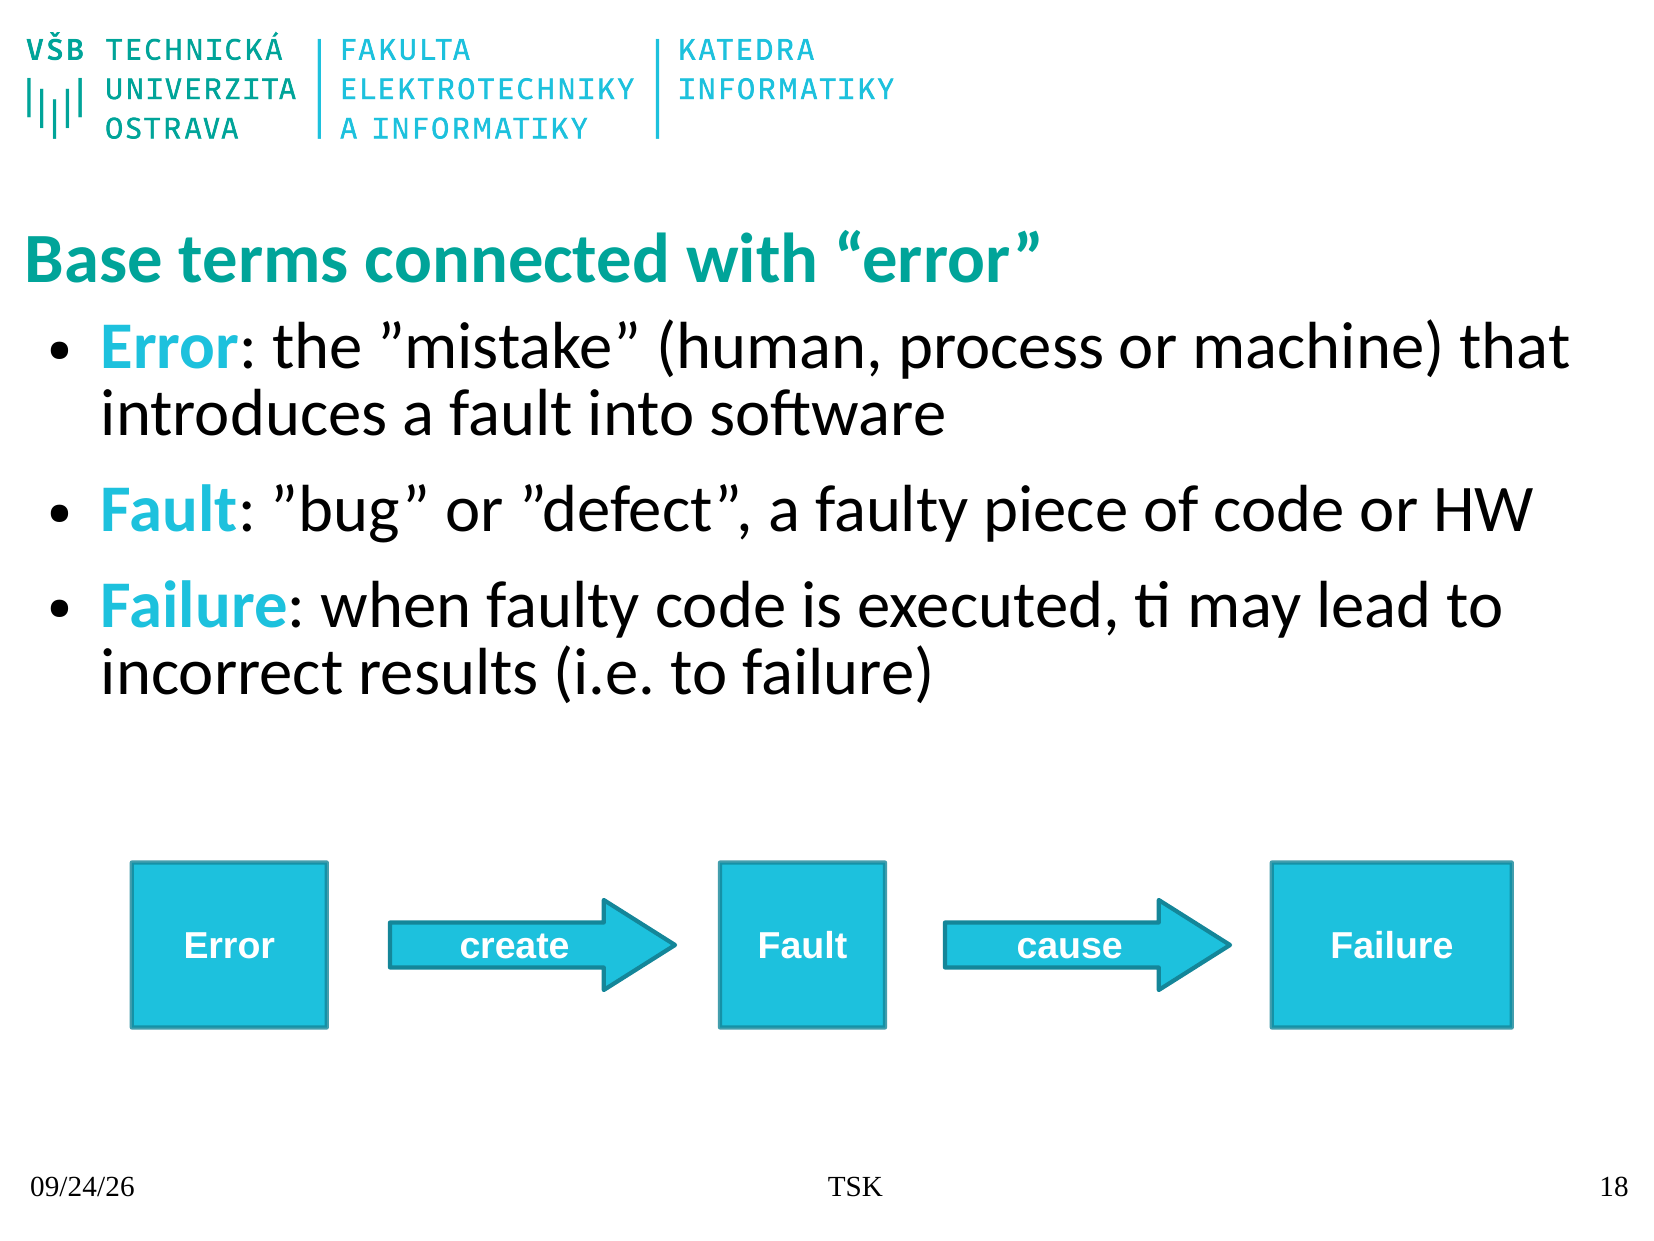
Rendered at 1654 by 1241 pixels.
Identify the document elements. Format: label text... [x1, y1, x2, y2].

text_box Error [131, 862, 327, 1028]
text_box cause [945, 900, 1231, 991]
list Error: the ”mistake” (human, process or machine) that introduces a fault into software Fault: ”bug” or ”defect”, a faulty piece of code or HW Failure: when faulty code is executed, ti may lead to incorrect results (i.e. to failure) [30, 318, 1629, 796]
text_box create [390, 900, 676, 991]
picture [26, 31, 894, 139]
title Base terms connected with “error” [24, 169, 1629, 300]
text_box Fault [720, 862, 886, 1028]
text_box Failure [1271, 862, 1512, 1028]
